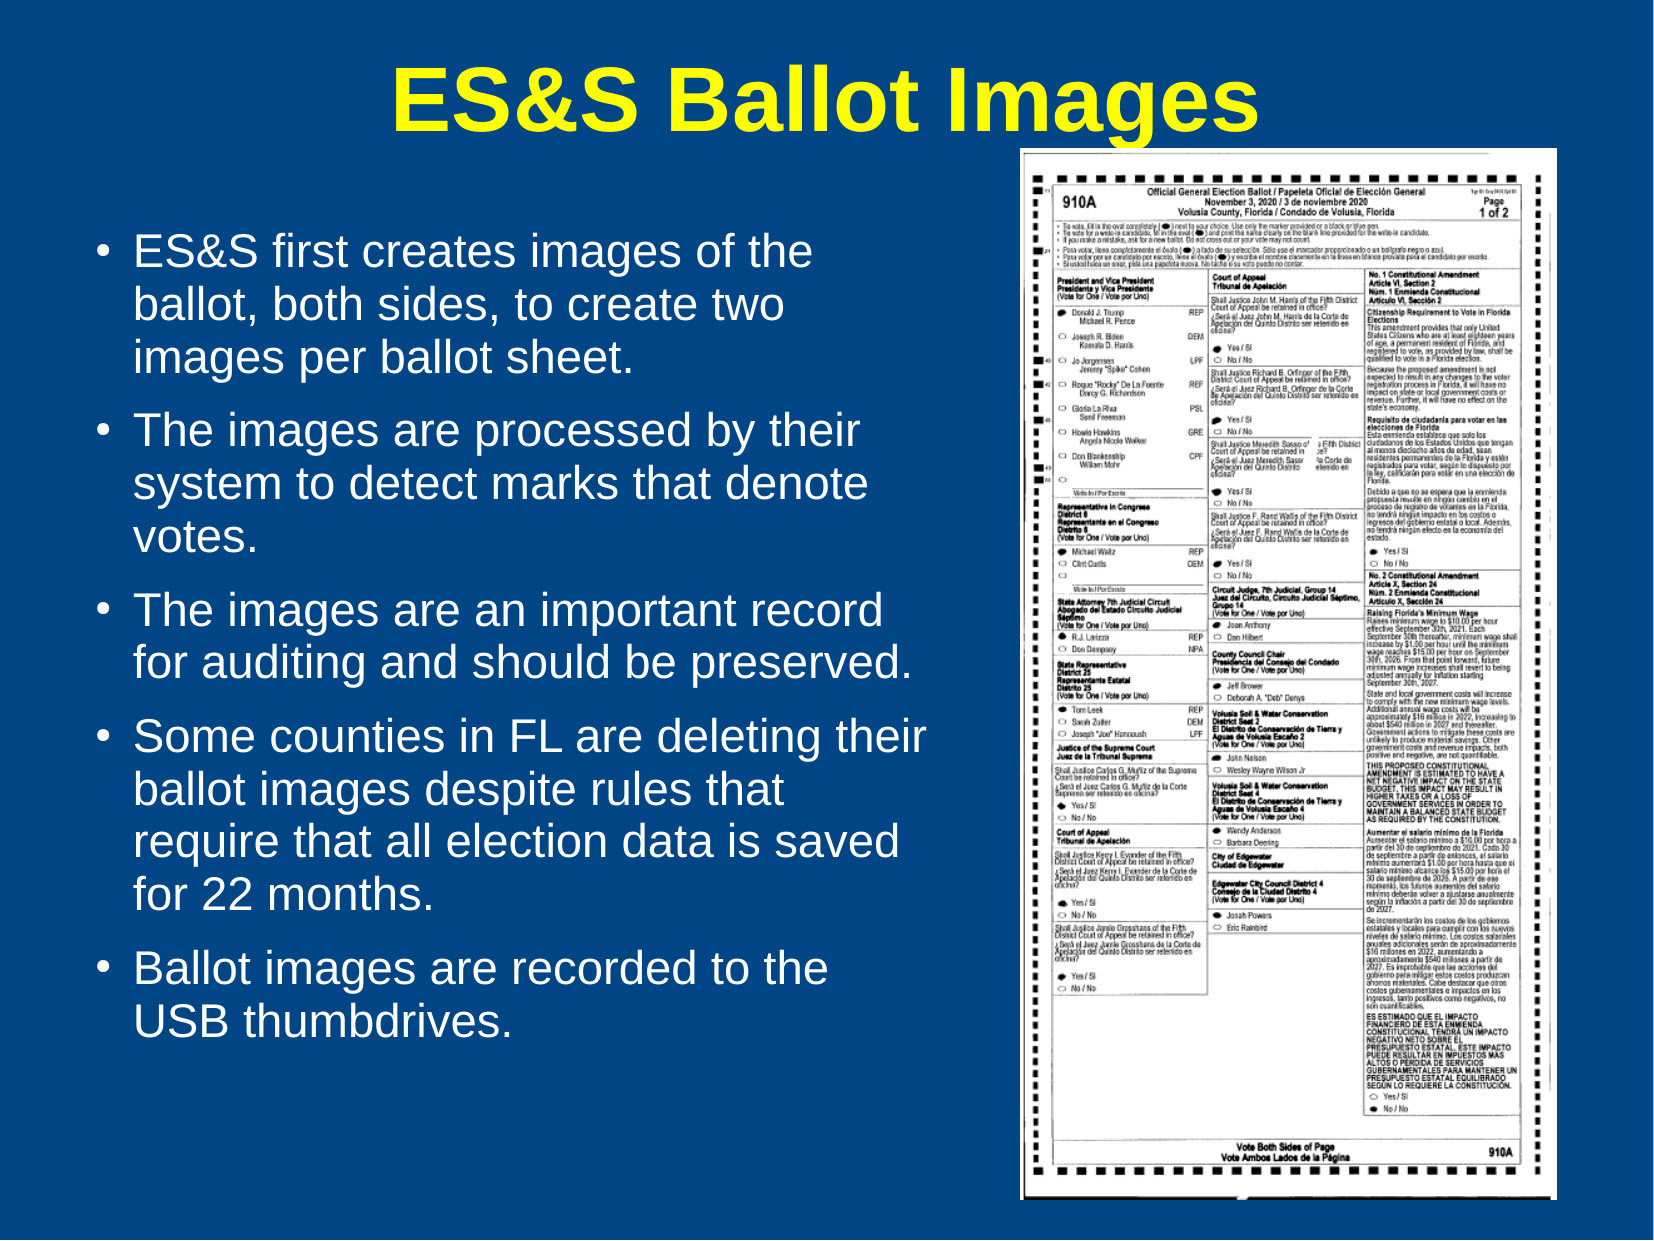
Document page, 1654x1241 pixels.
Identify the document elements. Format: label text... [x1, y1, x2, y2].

list ES&S first creates images of the ballot, both sides, to create two images per ballot sheet. The images are processed by their system to detect marks that denote votes. The images are an important record for auditing and should be preserved. Some counties in FL are deleting their ballot images despite rules that require that all election data is saved for 22 months. Ballot images are recorded to the USB thumbdrives. [82, 225, 931, 1096]
title ES&S Ballot Images [82, 48, 1571, 152]
picture [1020, 148, 1557, 1201]
